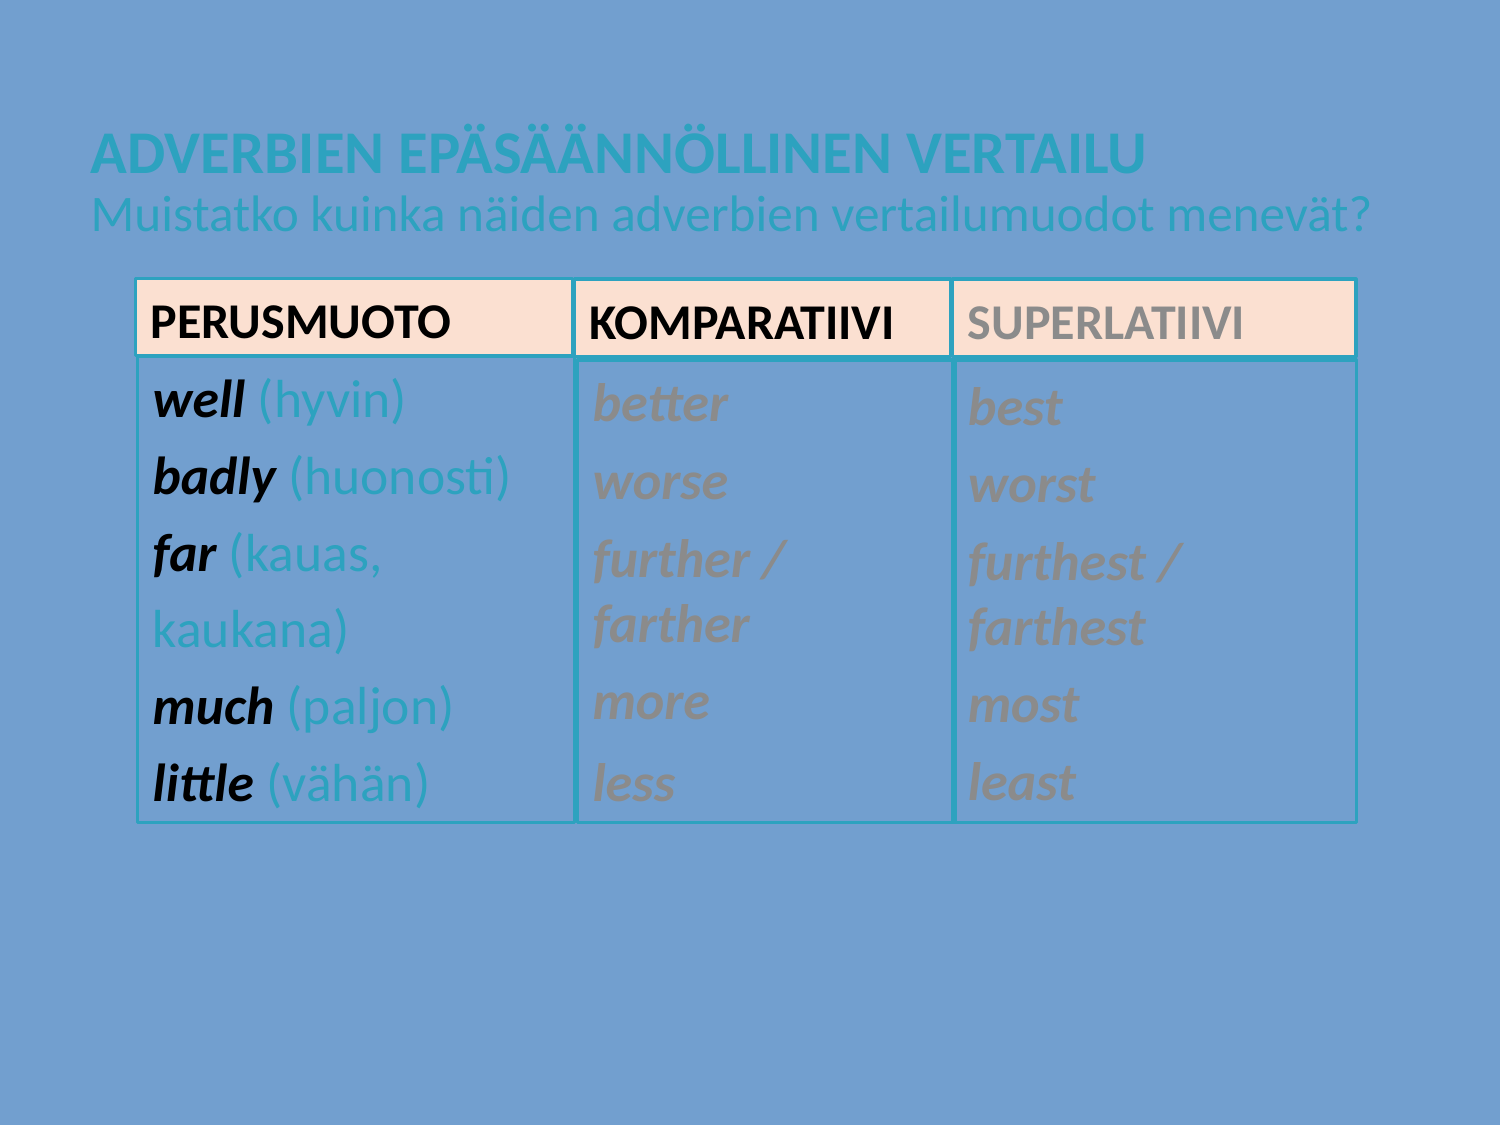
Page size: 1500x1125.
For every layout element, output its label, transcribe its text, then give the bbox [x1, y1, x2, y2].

title ADVERBIEN EPÄSÄÄNNÖLLINEN VERTAILU Muistatko kuinka näiden adverbien vertailumuodot menevät? [75, 88, 1426, 276]
list better worse further / farther more less [577, 360, 951, 823]
text_box well (hyvin) badly (huonosti) far (kauas, kaukana) much (paljon) little (vähän) [137, 356, 575, 823]
text_box PERUSMUOTO [135, 278, 573, 356]
list SUPERLATIIVI [952, 278, 1356, 357]
list KOMPARATIIVI [574, 278, 951, 357]
list best worst furthest / farthest most least [952, 360, 1357, 823]
